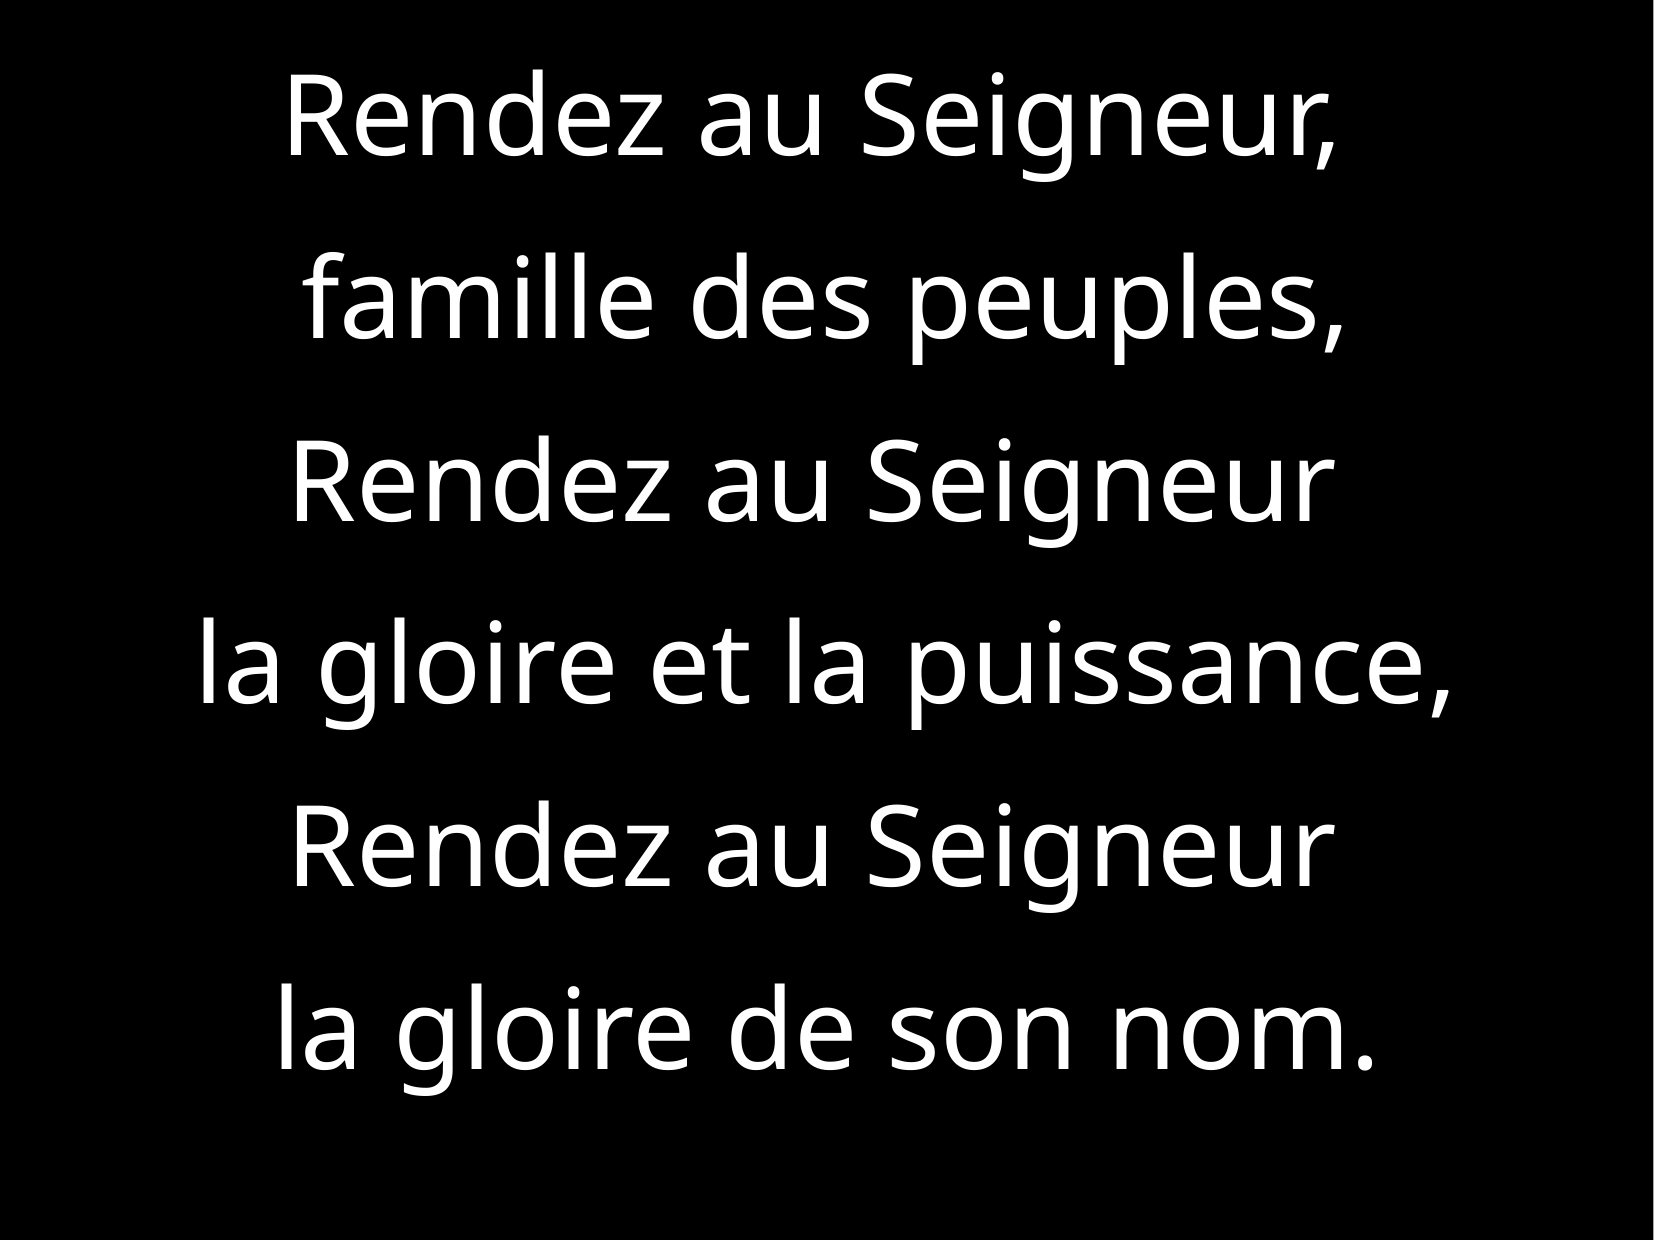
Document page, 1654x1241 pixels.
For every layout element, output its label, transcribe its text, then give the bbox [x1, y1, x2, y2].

list Rendez au Seigneur, famille des peuples, Rendez au Seigneur la gloire et la puissance, Rendez au Seigneur la gloire de son nom. [82, 35, 1571, 1124]
